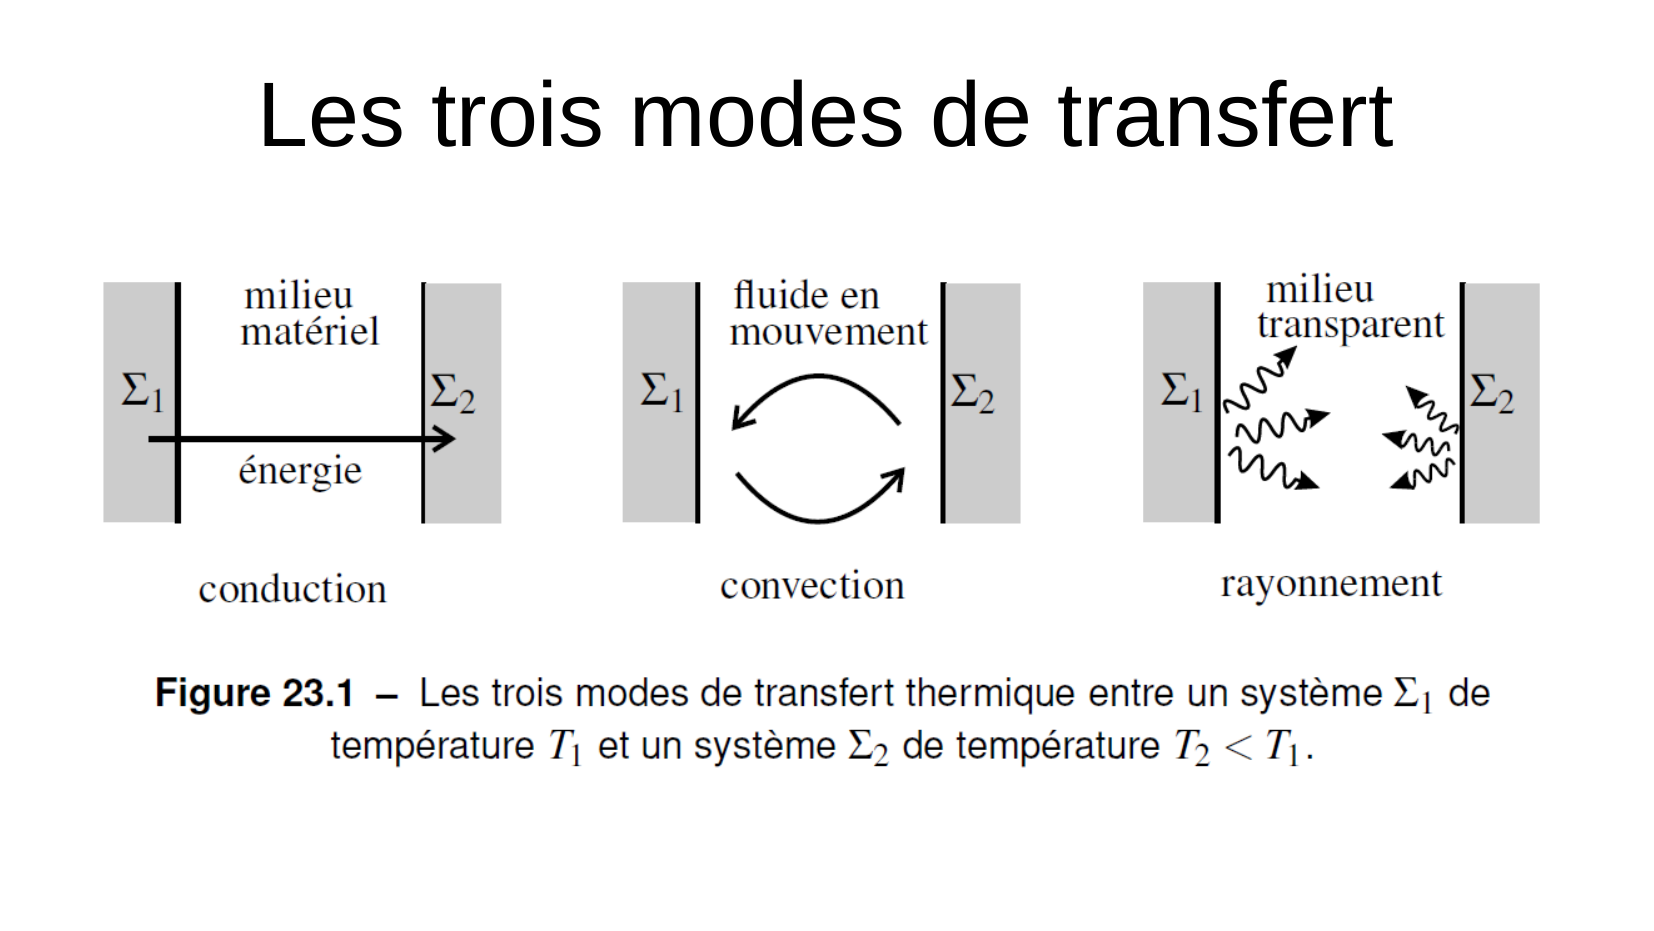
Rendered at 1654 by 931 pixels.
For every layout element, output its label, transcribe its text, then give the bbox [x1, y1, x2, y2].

title Les trois modes de transfert [82, 37, 1571, 193]
picture [11, 236, 1650, 805]
